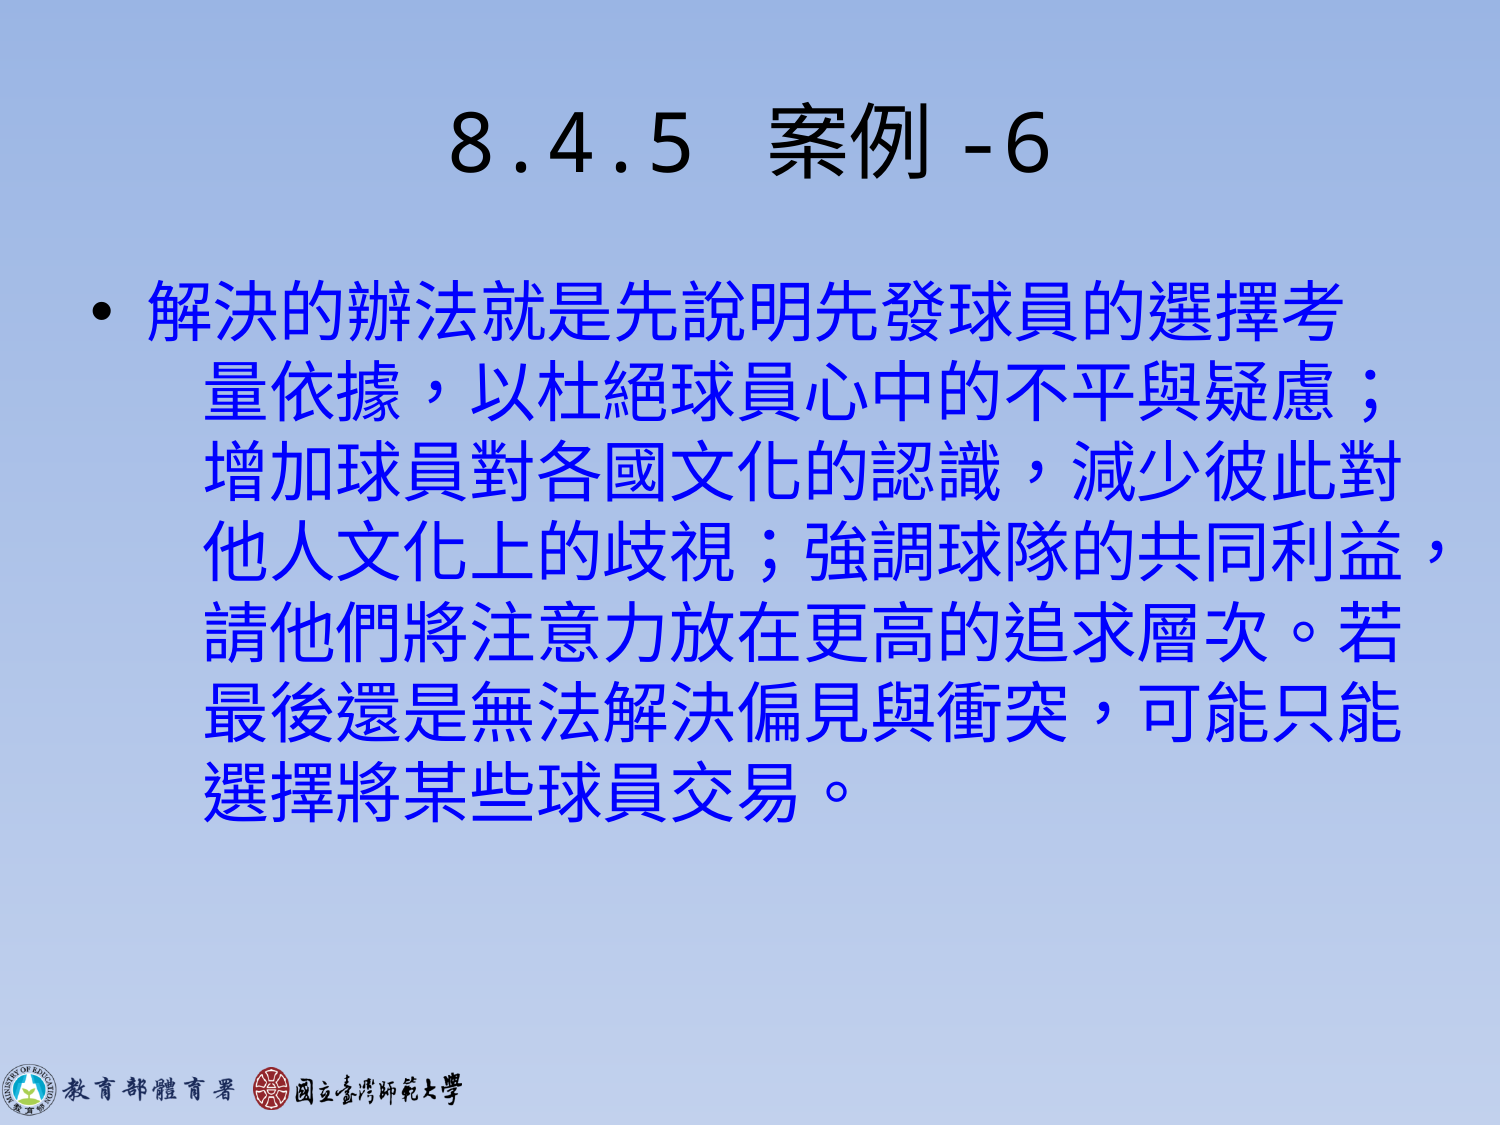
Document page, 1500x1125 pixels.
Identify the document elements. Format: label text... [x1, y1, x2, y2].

list 解決的辦法就是先說明先發球員的選擇考量依據，以杜絕球員心中的不平與疑慮；增加球員對各國文化的認識，減少彼此對他人文化上的歧視；強調球隊的共同利益，請他們將注意力放在更高的追求層次。若最後還是無法解決偏見與衝突，可能只能選擇將某些球員交易。 [75, 262, 1426, 1005]
title 8.4.5 案例-6 [75, 45, 1426, 233]
